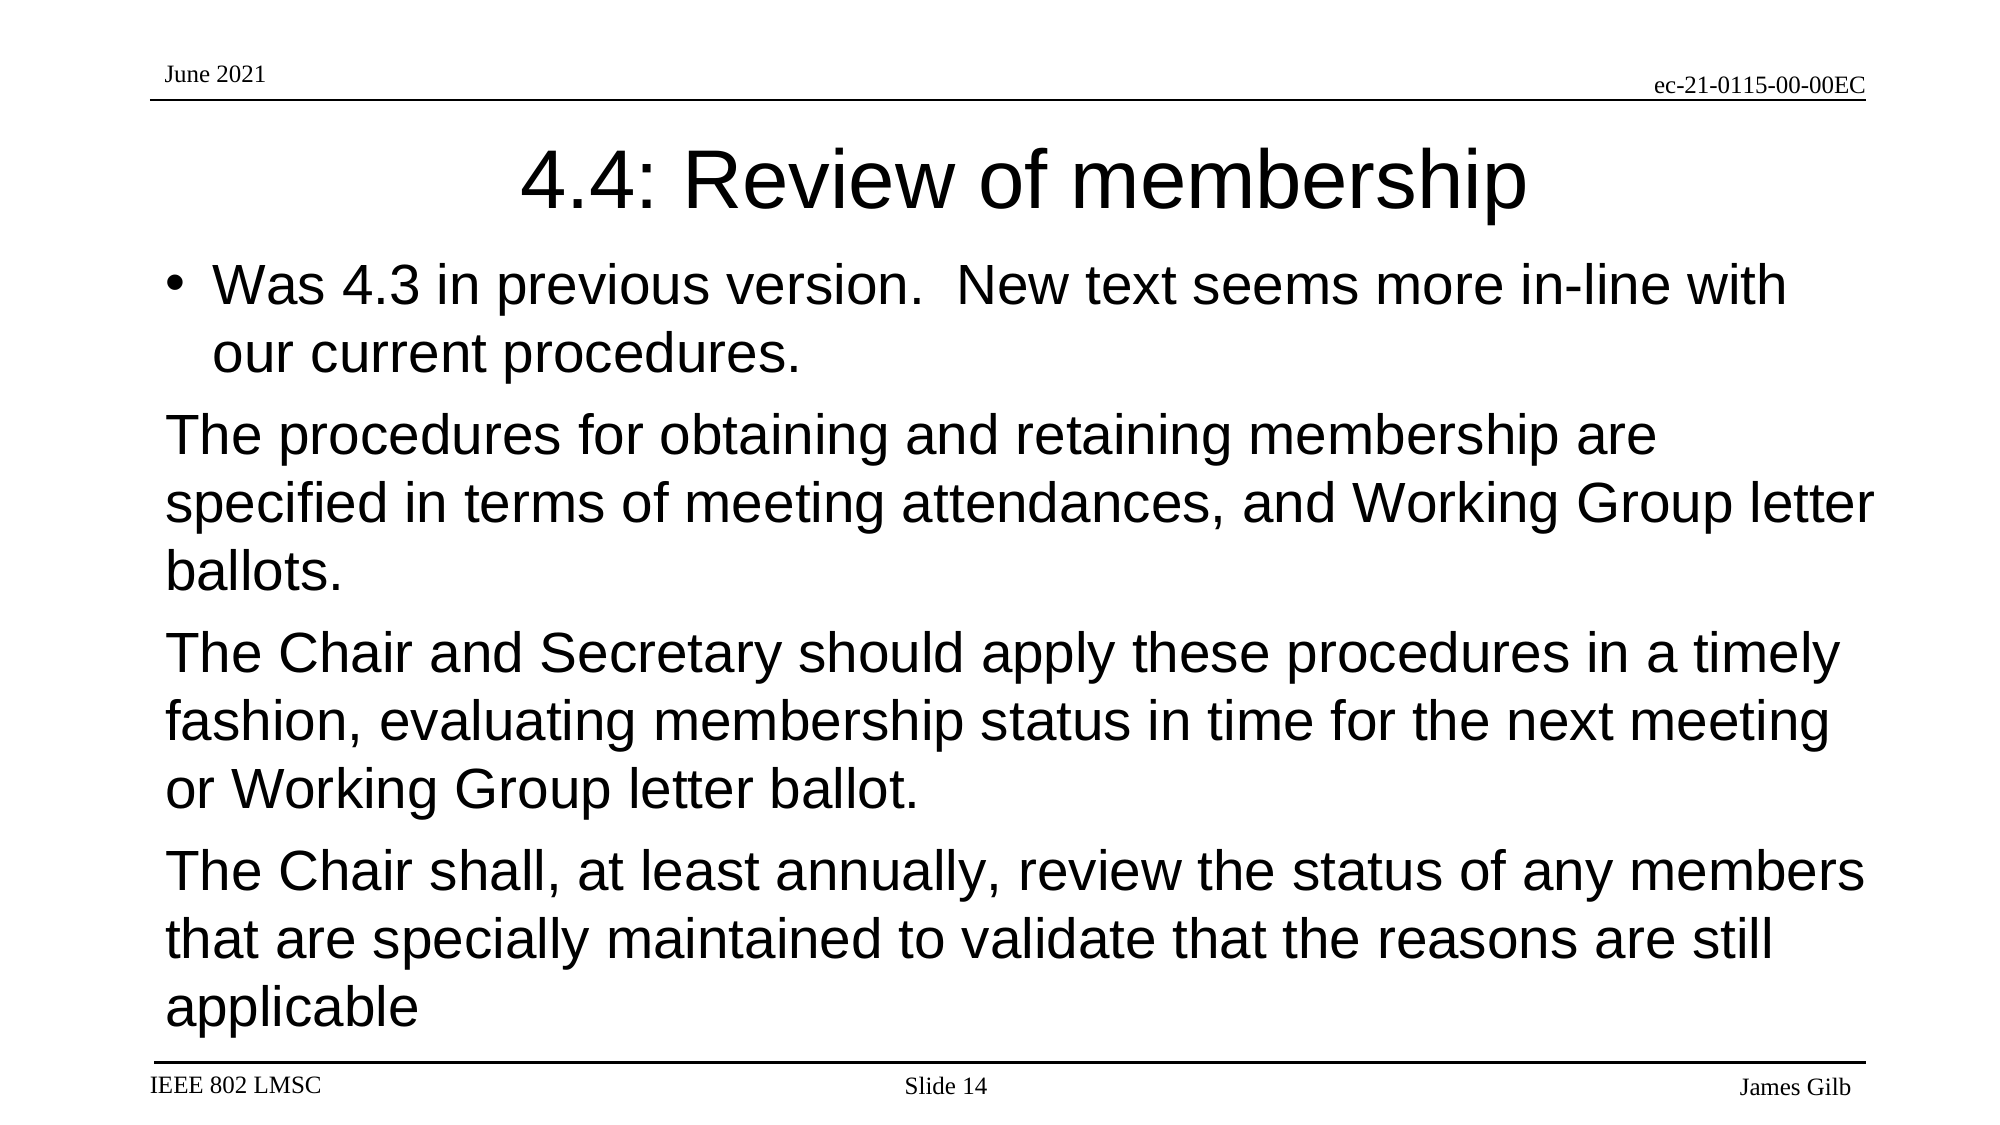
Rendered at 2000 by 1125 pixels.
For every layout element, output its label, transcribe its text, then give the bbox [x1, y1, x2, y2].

list Was 4.3 in previous version. New text seems more in-line with our current procedures. The procedures for obtaining and retaining membership are specified in terms of meeting attendances, and Working Group letter ballots. The Chair and Secretary should apply these procedures in a timely fashion, evaluating membership status in time for the next meeting or Working Group letter ballot. The Chair shall, at least annually, review the status of any members that are specially maintained to validate that the reasons are still applicable [149, 239, 1900, 1051]
title 4.4: Review of membership [149, 112, 1900, 238]
